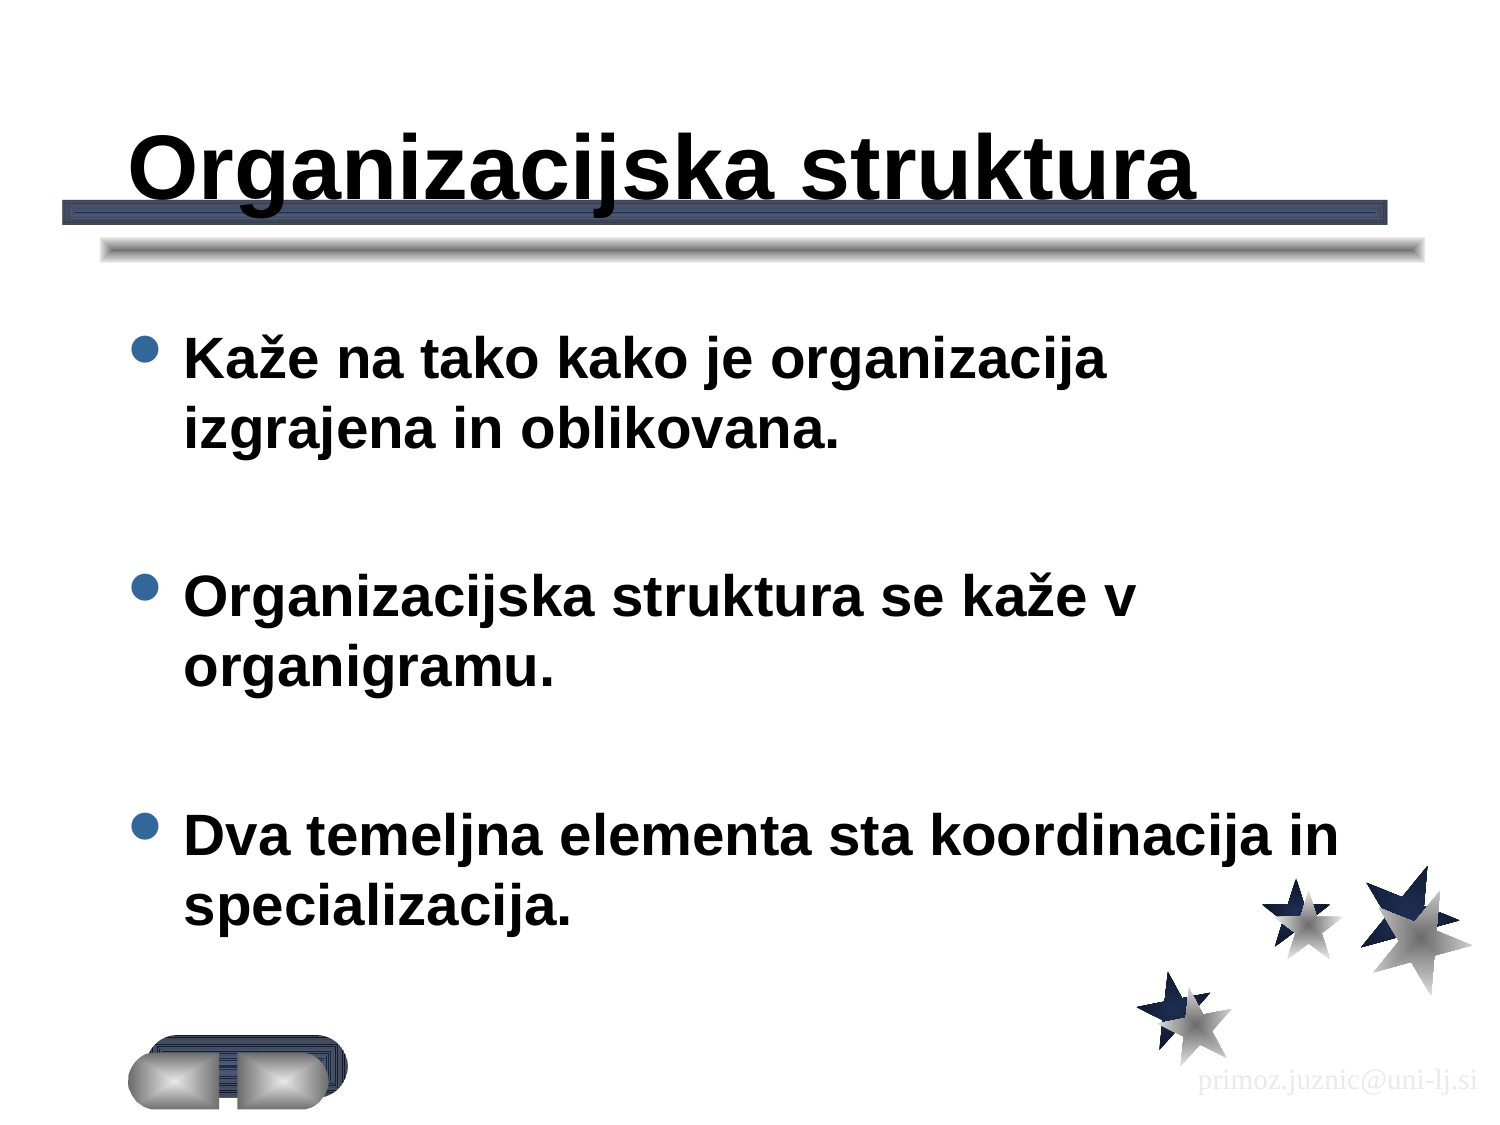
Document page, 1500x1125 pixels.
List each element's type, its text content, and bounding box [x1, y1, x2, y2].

picture [237, 1052, 329, 1110]
list Kaže na tako kako je organizacija izgrajena in oblikovana. Organizacijska struktura se kaže v organigramu. Dva temeljna elementa sta koordinacija in specializacija. [112, 312, 1388, 1031]
title Organizacijska struktura [112, 37, 1388, 225]
picture [128, 1052, 220, 1110]
